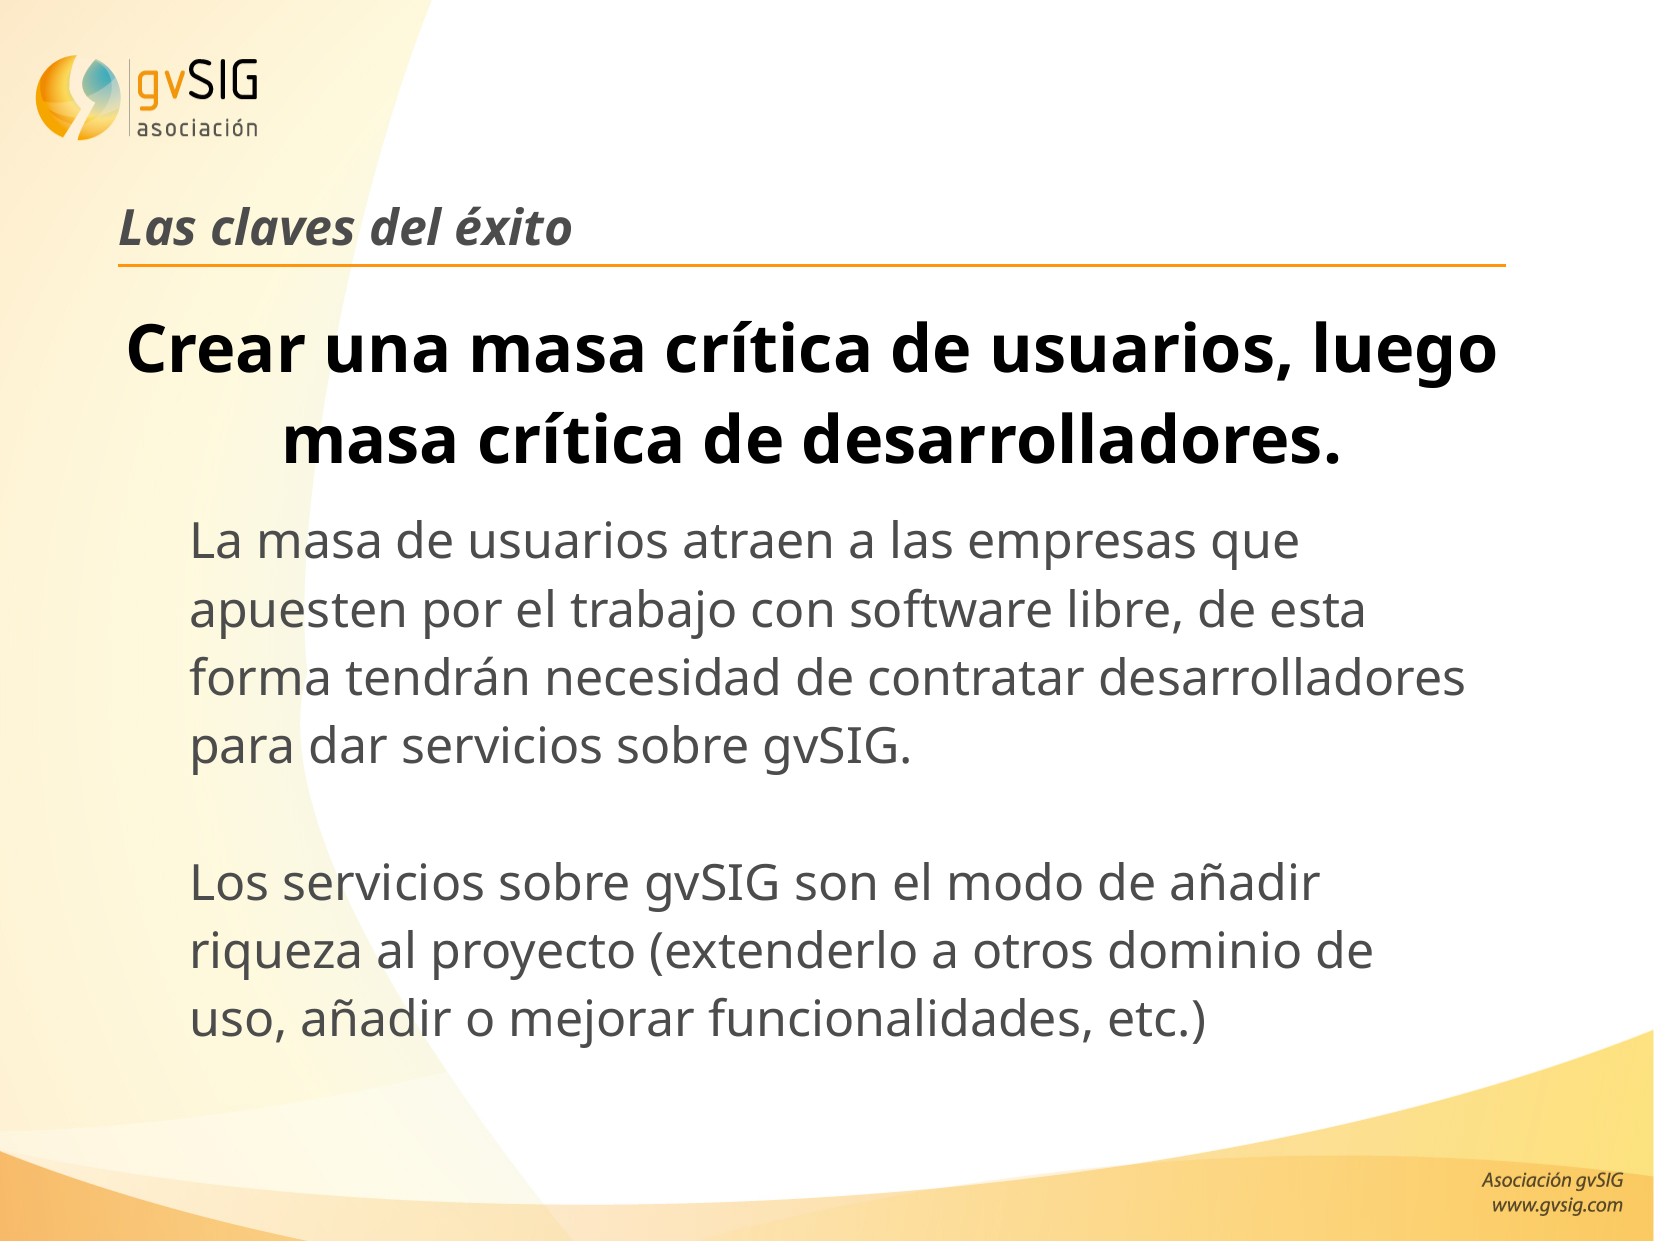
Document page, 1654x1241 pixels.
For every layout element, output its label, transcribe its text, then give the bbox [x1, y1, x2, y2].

title Las claves del éxito [118, 177, 1607, 276]
text_box La masa de usuarios atraen a las empresas que apuesten por el trabajo con software libre, de esta forma tendrán necesidad de contratar desarrolladores para dar servicios sobre gvSIG. Los servicios sobre gvSIG son el modo de añadir riqueza al proyecto (extenderlo a otros dominio de uso, añadir o mejorar funcionalidades, etc.) [189, 545, 1477, 1012]
picture [0, 0, 1654, 1241]
text_box Crear una masa crítica de usuarios, luego masa crítica de desarrolladores. [118, 275, 1506, 510]
